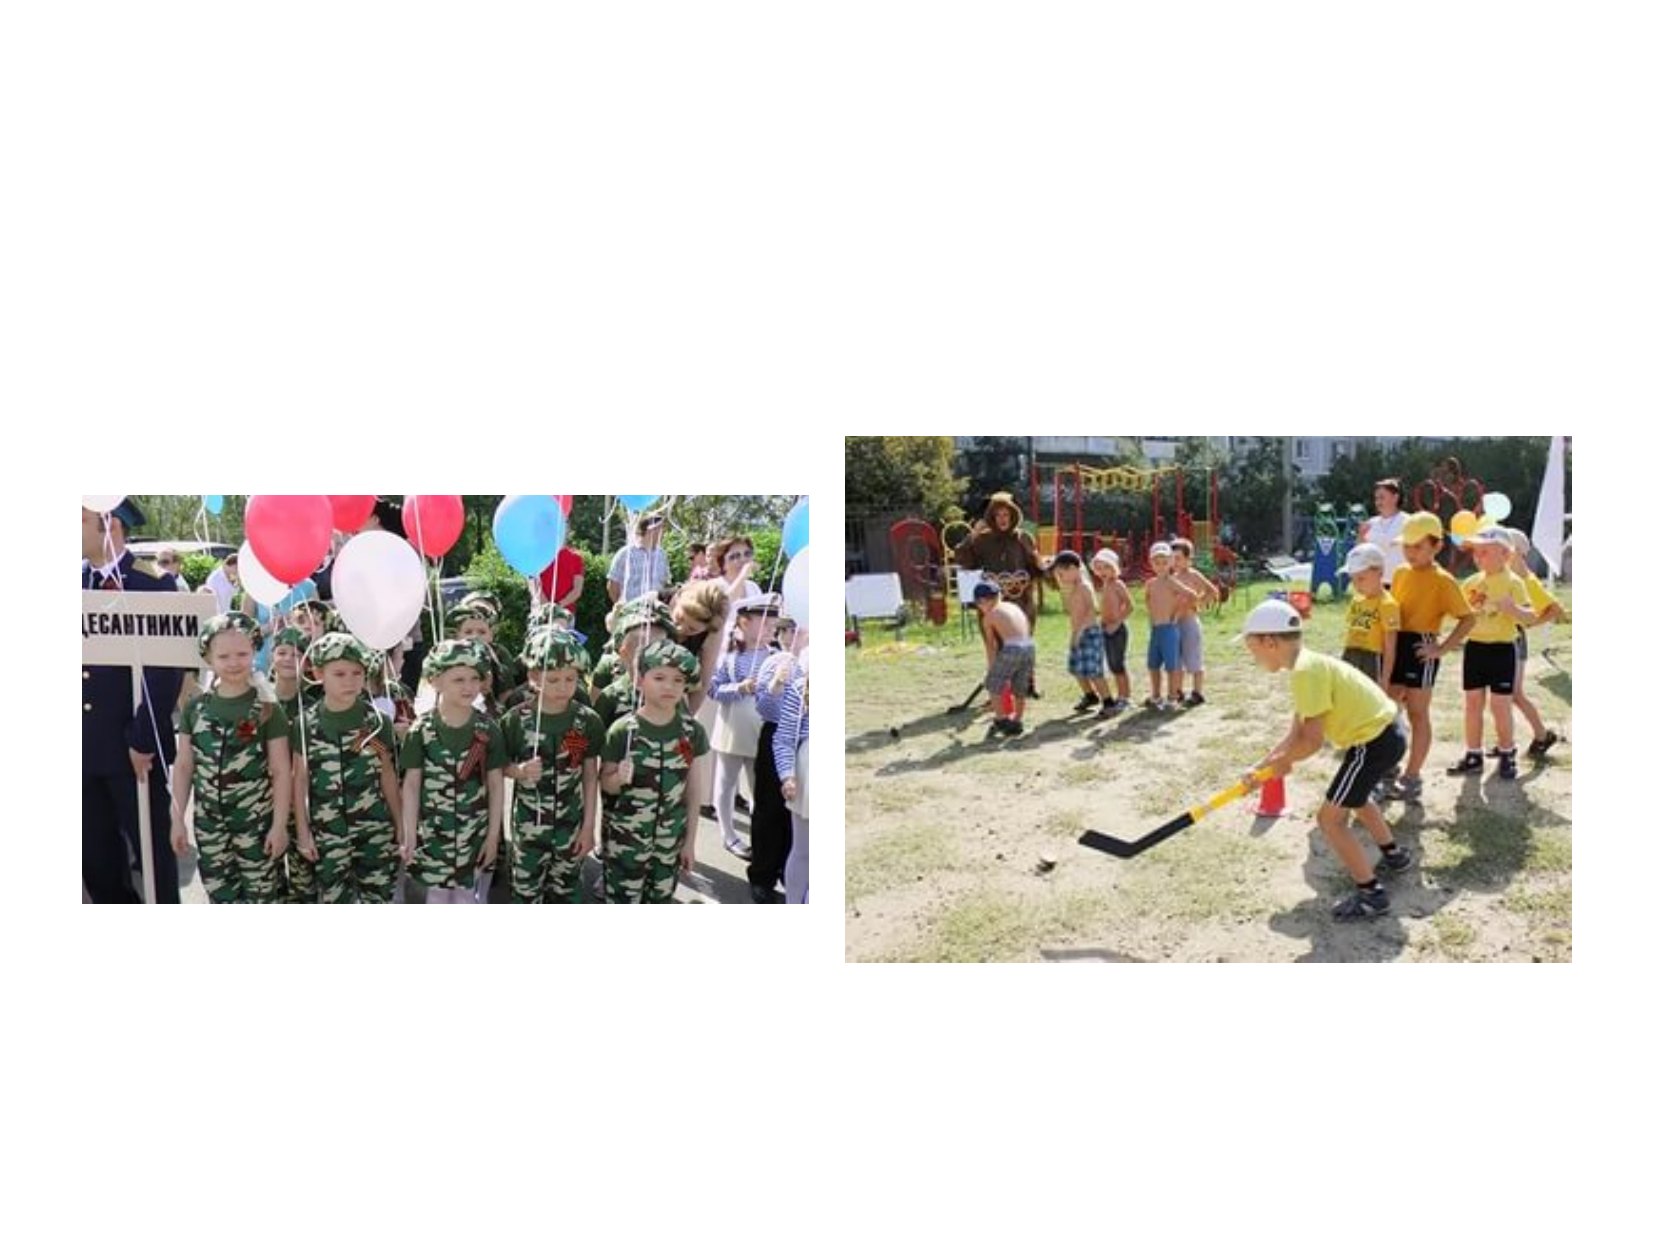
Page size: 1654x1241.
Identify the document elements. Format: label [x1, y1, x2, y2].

picture [82, 495, 809, 904]
picture [845, 436, 1572, 963]
